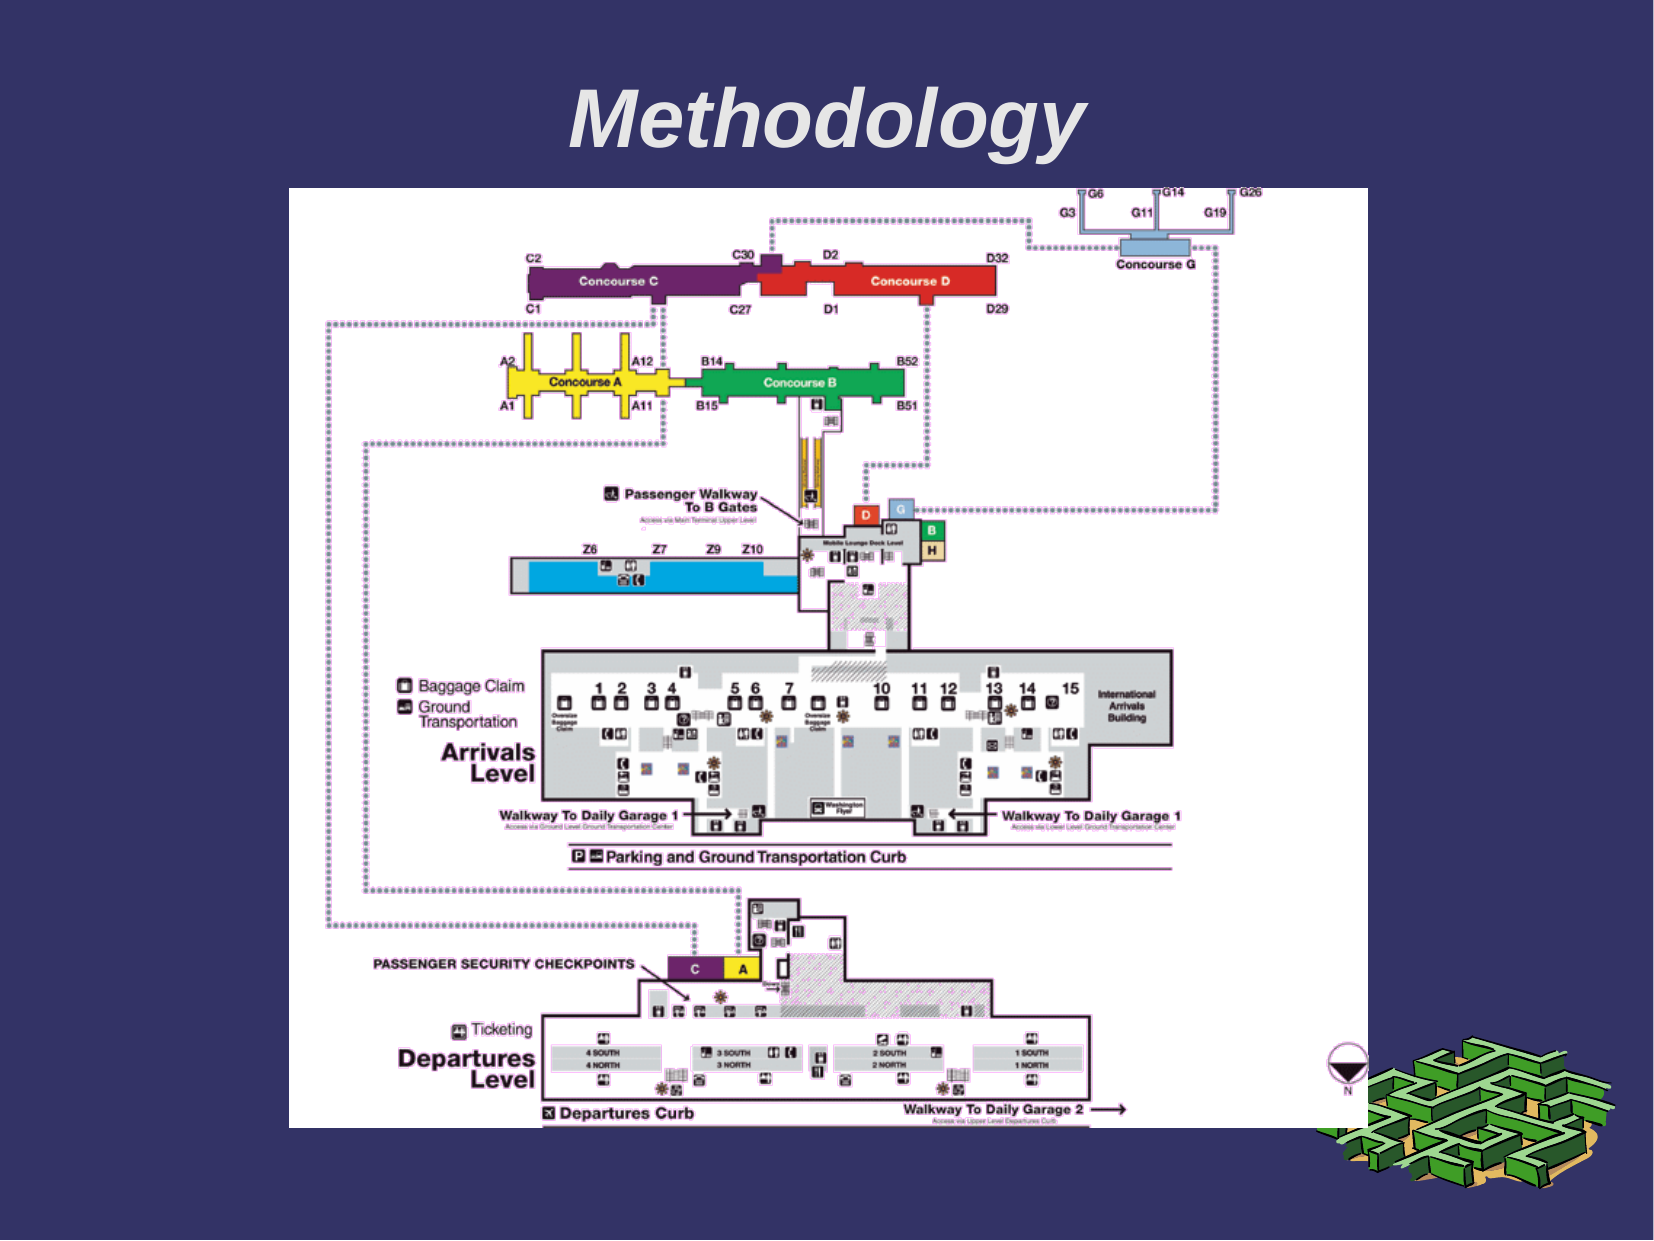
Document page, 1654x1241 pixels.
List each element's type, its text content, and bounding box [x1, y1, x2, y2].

picture [288, 187, 1369, 1128]
title Methodology [121, 19, 1534, 227]
